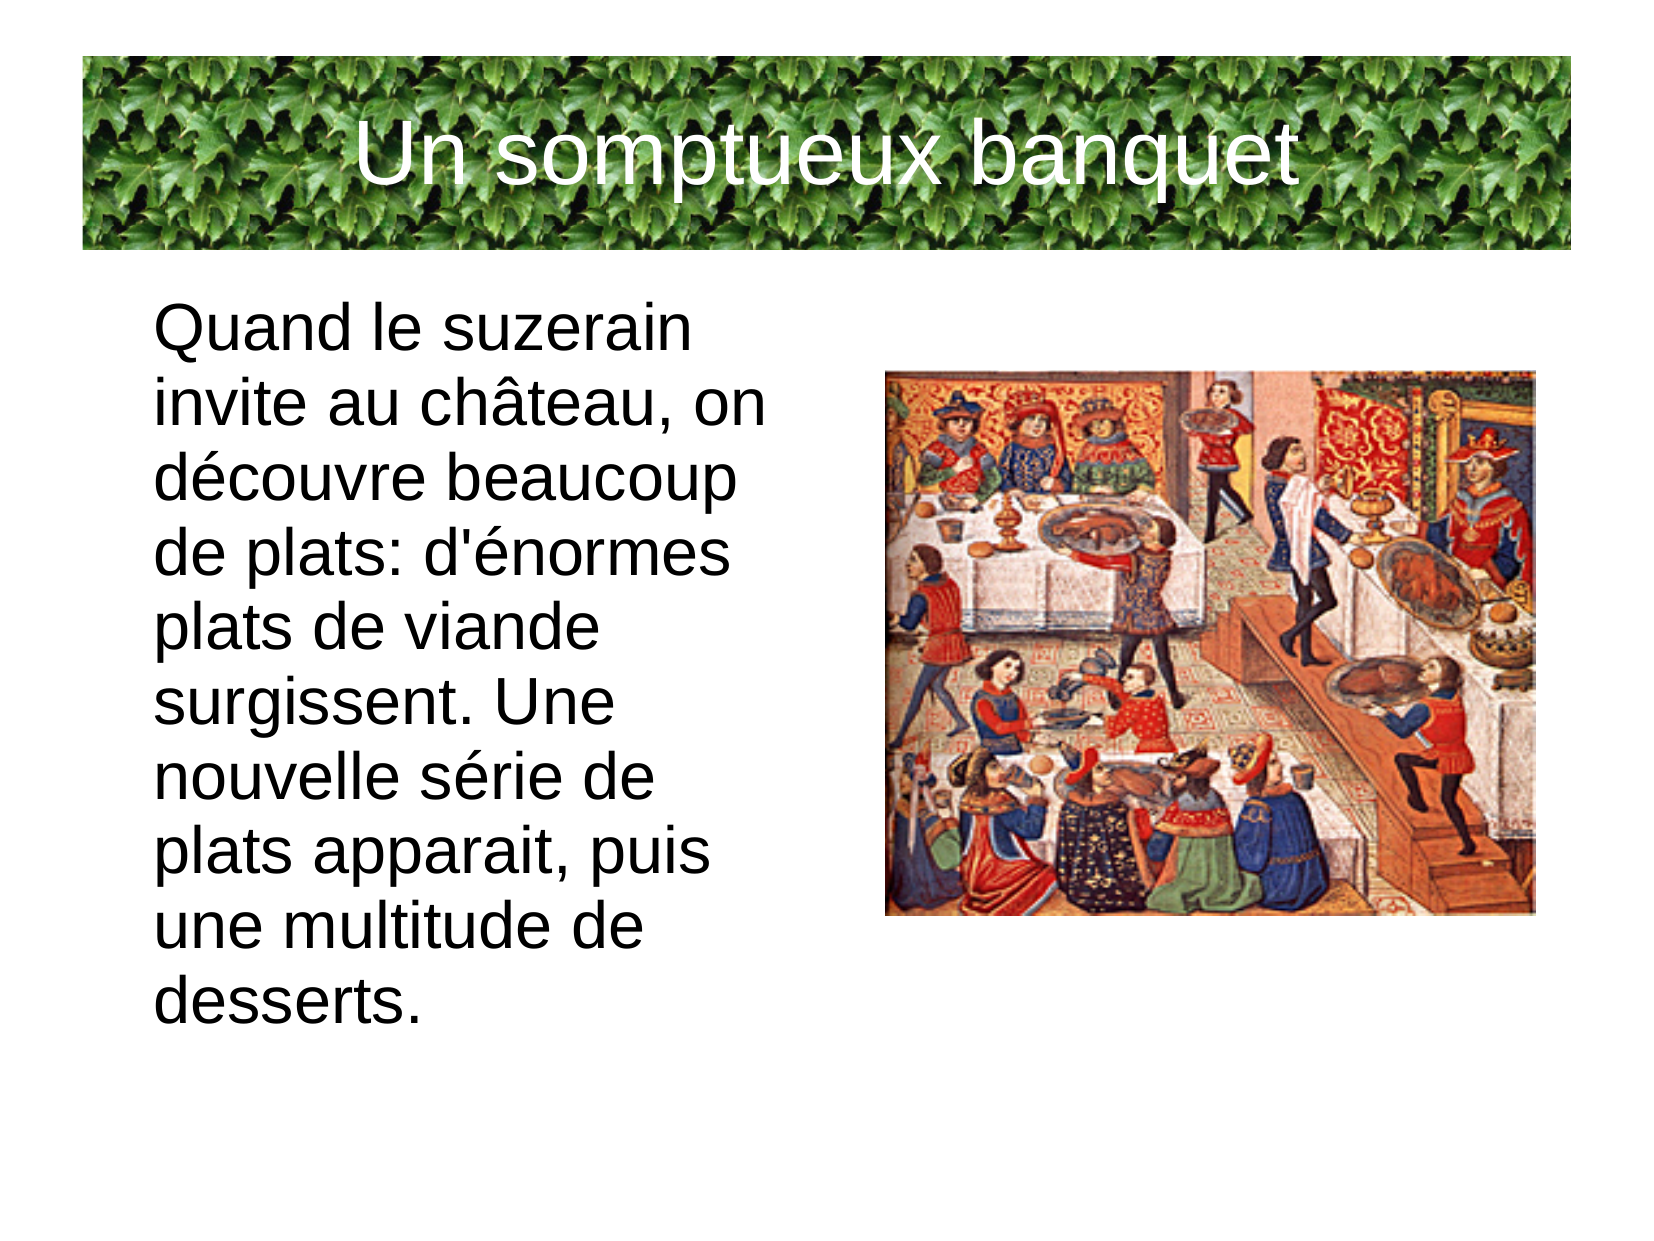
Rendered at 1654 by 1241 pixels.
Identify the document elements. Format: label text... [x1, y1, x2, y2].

title Un somptueux banquet [82, 56, 1571, 250]
list Quand le suzerain invite au château, on découvre beaucoup de plats: d'énormes plats de viande surgissent. Une nouvelle série de plats apparait, puis une multitude de desserts. [82, 290, 809, 1094]
picture [885, 370, 1536, 916]
